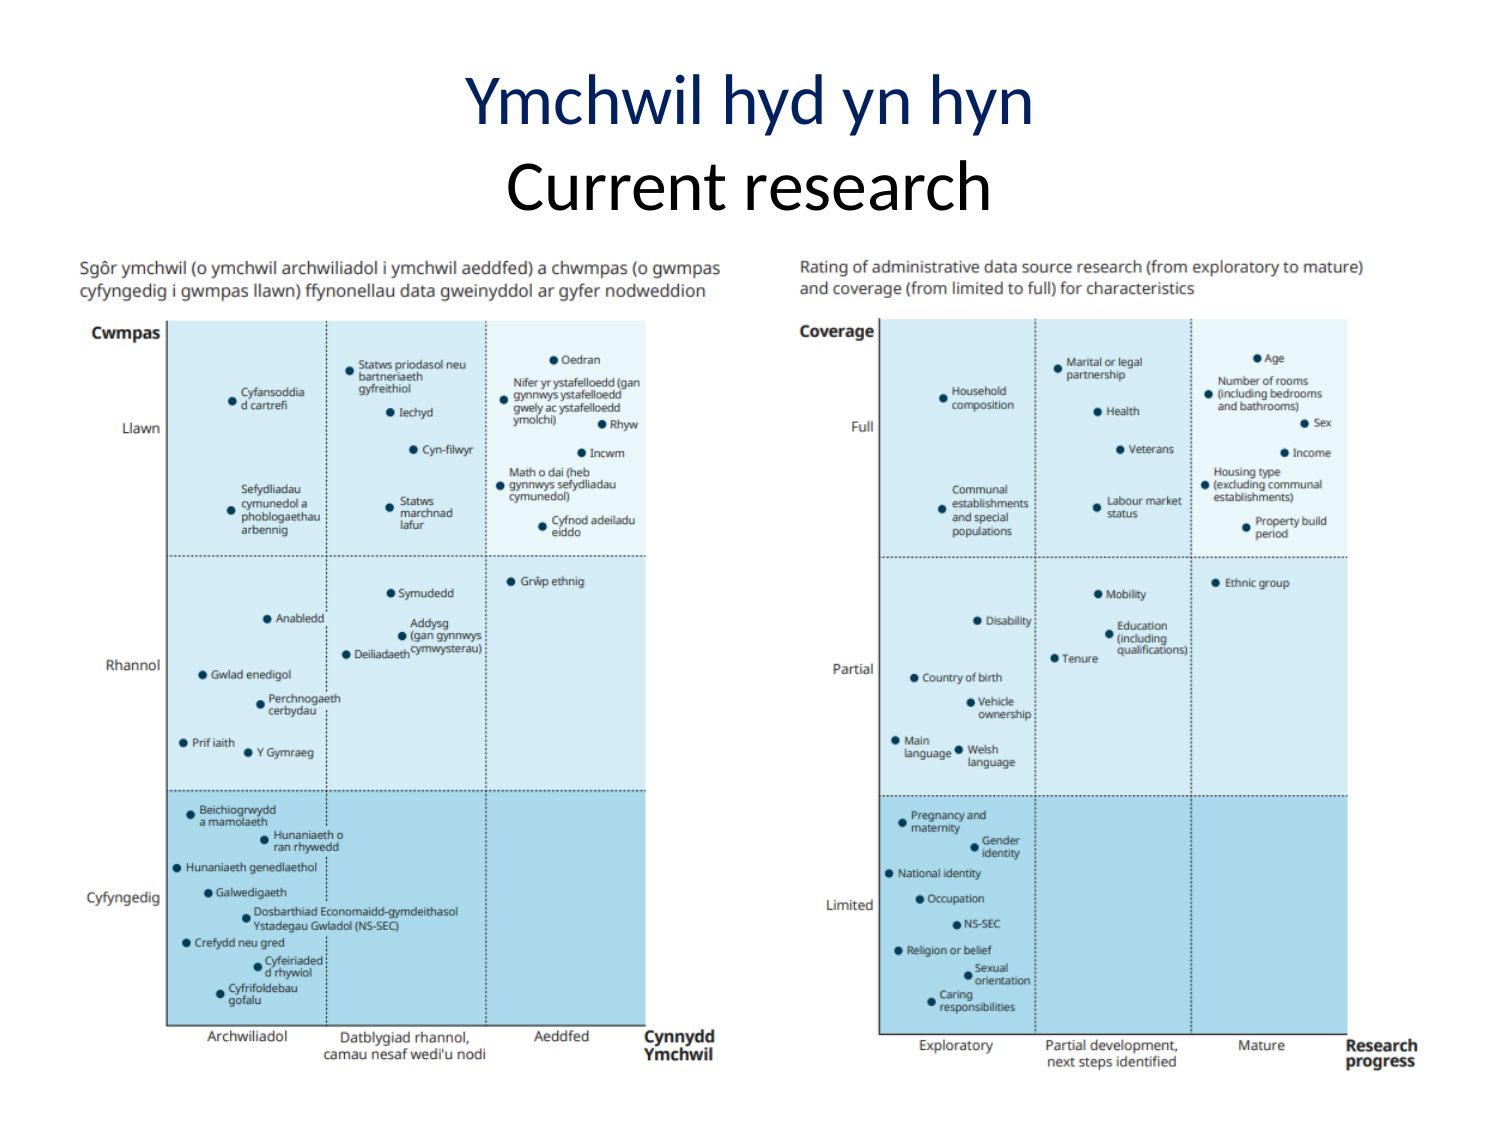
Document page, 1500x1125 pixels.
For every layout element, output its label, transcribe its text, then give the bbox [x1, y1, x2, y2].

picture [77, 255, 727, 1076]
picture [797, 255, 1426, 1078]
title Ymchwil hyd yn hyn Current research [75, 45, 1426, 233]
